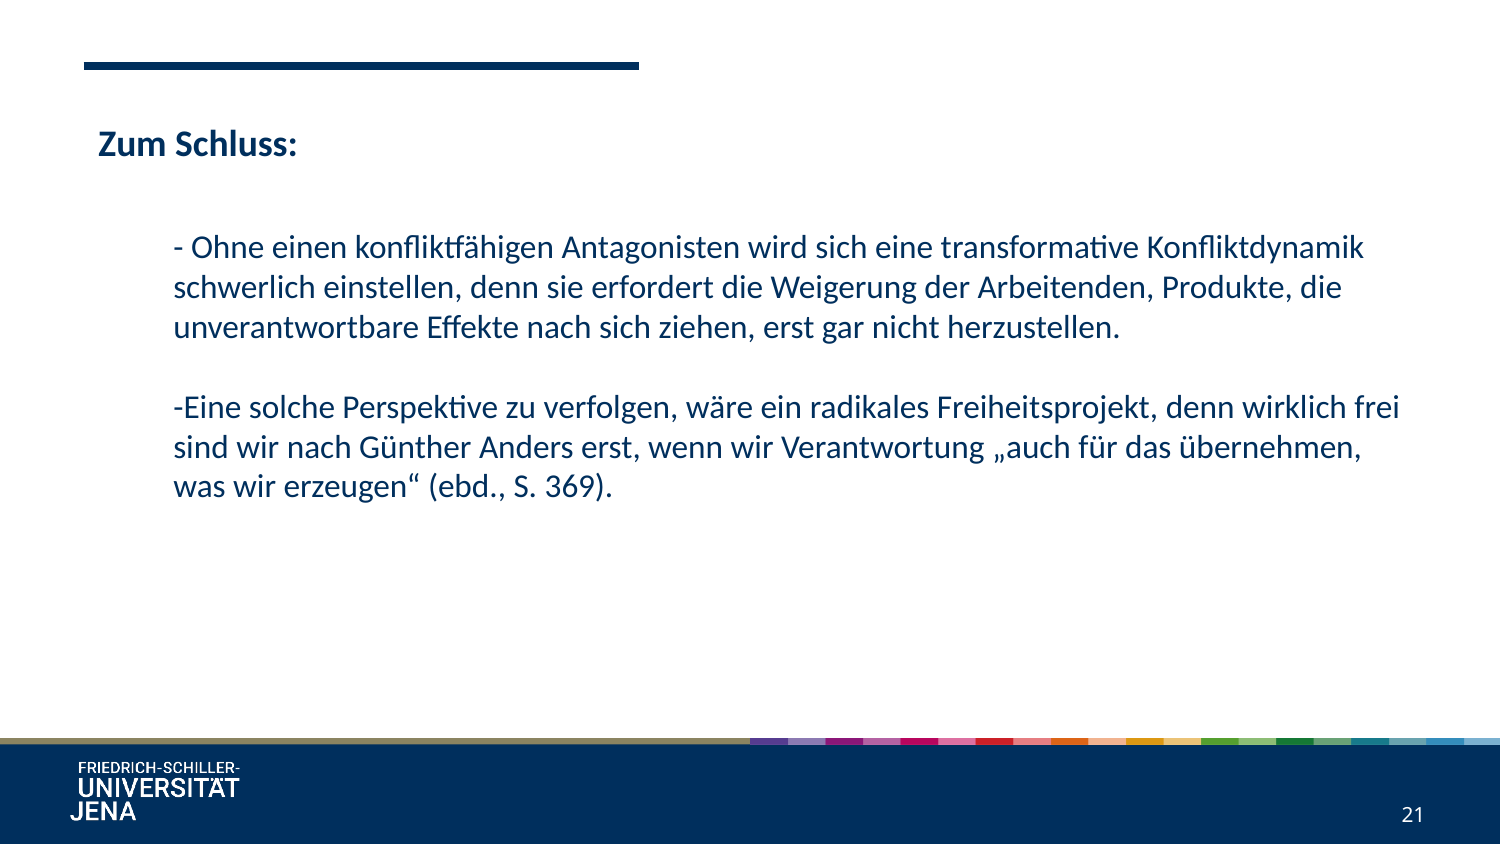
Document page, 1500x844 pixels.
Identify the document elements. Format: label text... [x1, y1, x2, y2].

picture [68, 755, 241, 827]
picture [750, 738, 1500, 745]
text_box - Ohne einen konfliktfähigen Antagonisten wird sich eine transformative Konfliktdynamik schwerlich einstellen, denn sie erfordert die Weigerung der Arbeitenden, Produkte, die unverantwortbare Effekte nach sich ziehen, erst gar nicht herzustellen. -Eine solche Perspektive zu verfolgen, wäre ein radikales Freiheitsprojekt, denn wirklich frei sind wir nach Günther Anders erst, wenn wir Verantwortung „auch für das übernehmen, was wir erzeugen“ (ebd., S. 369). [83, 217, 1425, 552]
text_box Zum Schluss: [83, 111, 847, 172]
